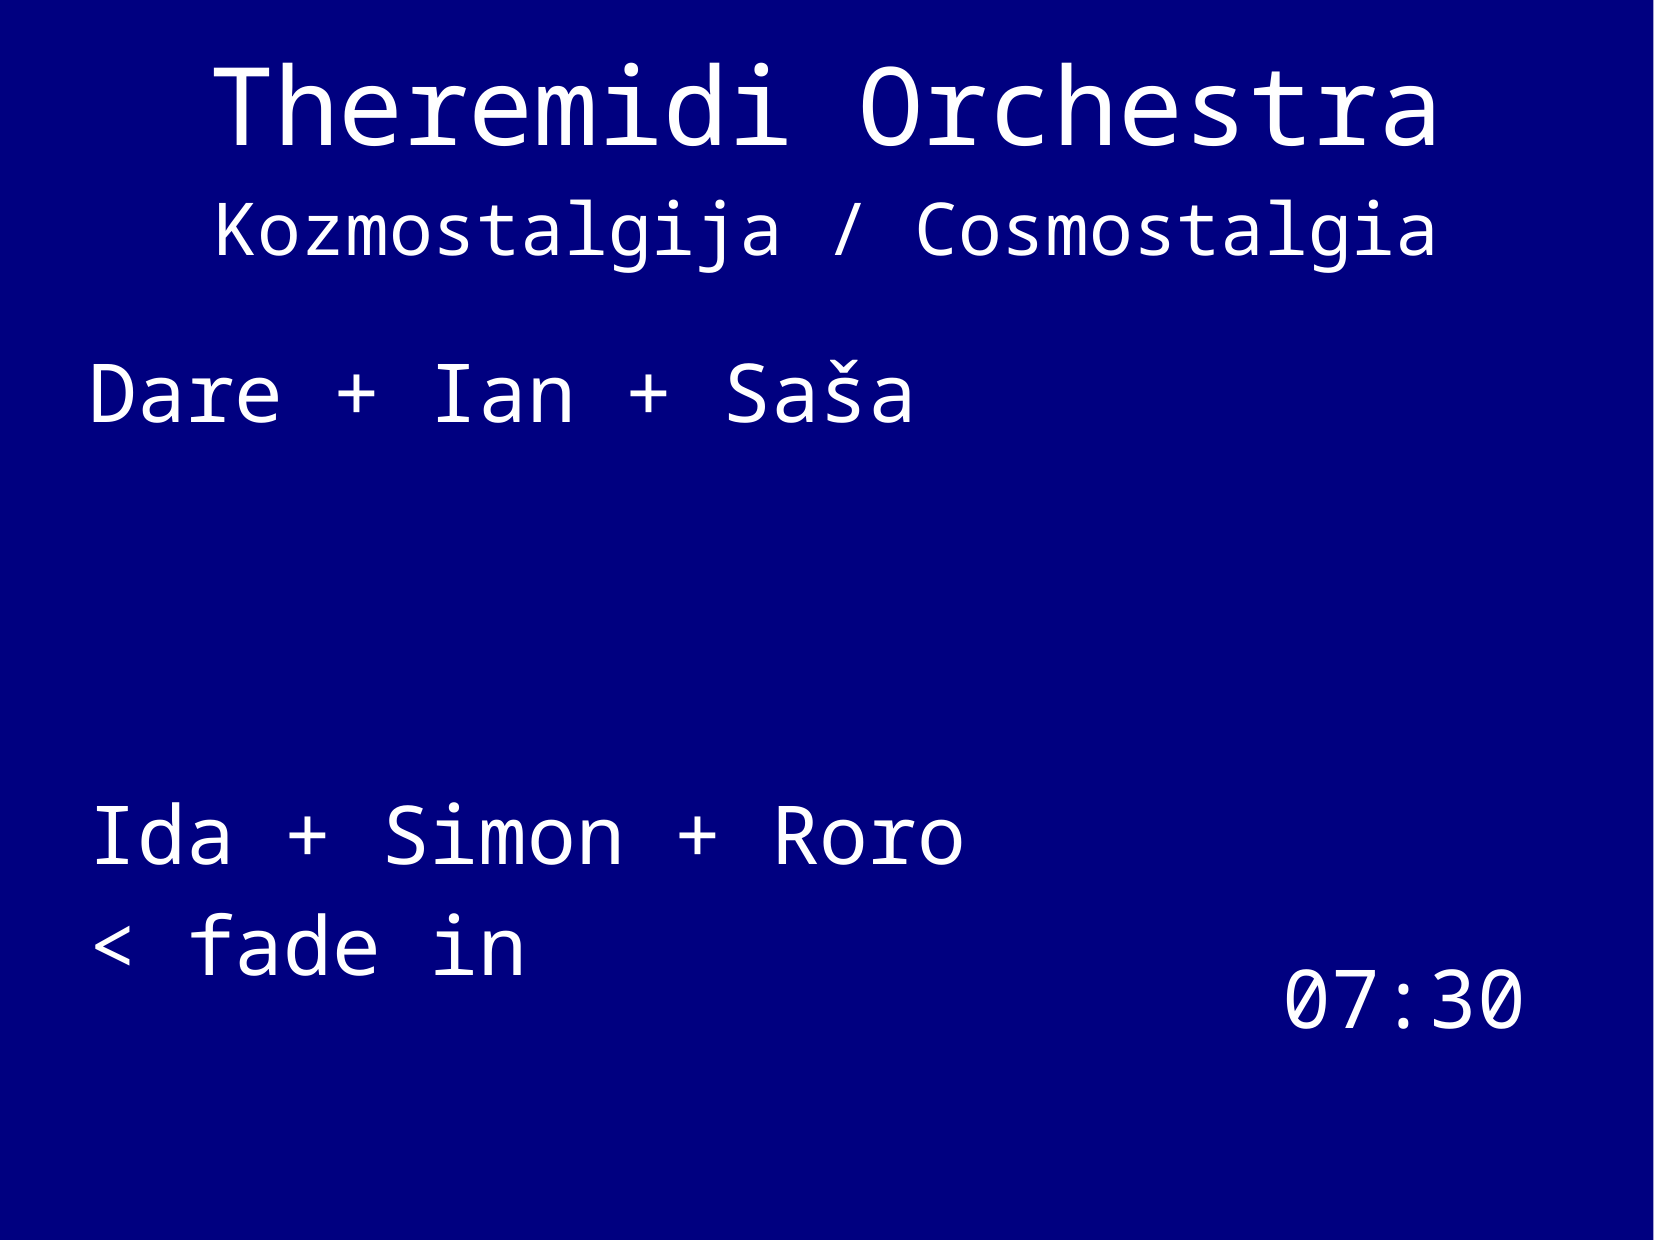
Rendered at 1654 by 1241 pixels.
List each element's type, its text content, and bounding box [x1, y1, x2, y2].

subtitle Dare + Ian + Saša Ida + Simon + Roro < fade in [88, 272, 1566, 1063]
title Theremidi Orchestra Kozmostalgija / Cosmostalgia [82, 49, 1571, 257]
text_box 07:30 [1282, 900, 1620, 1096]
